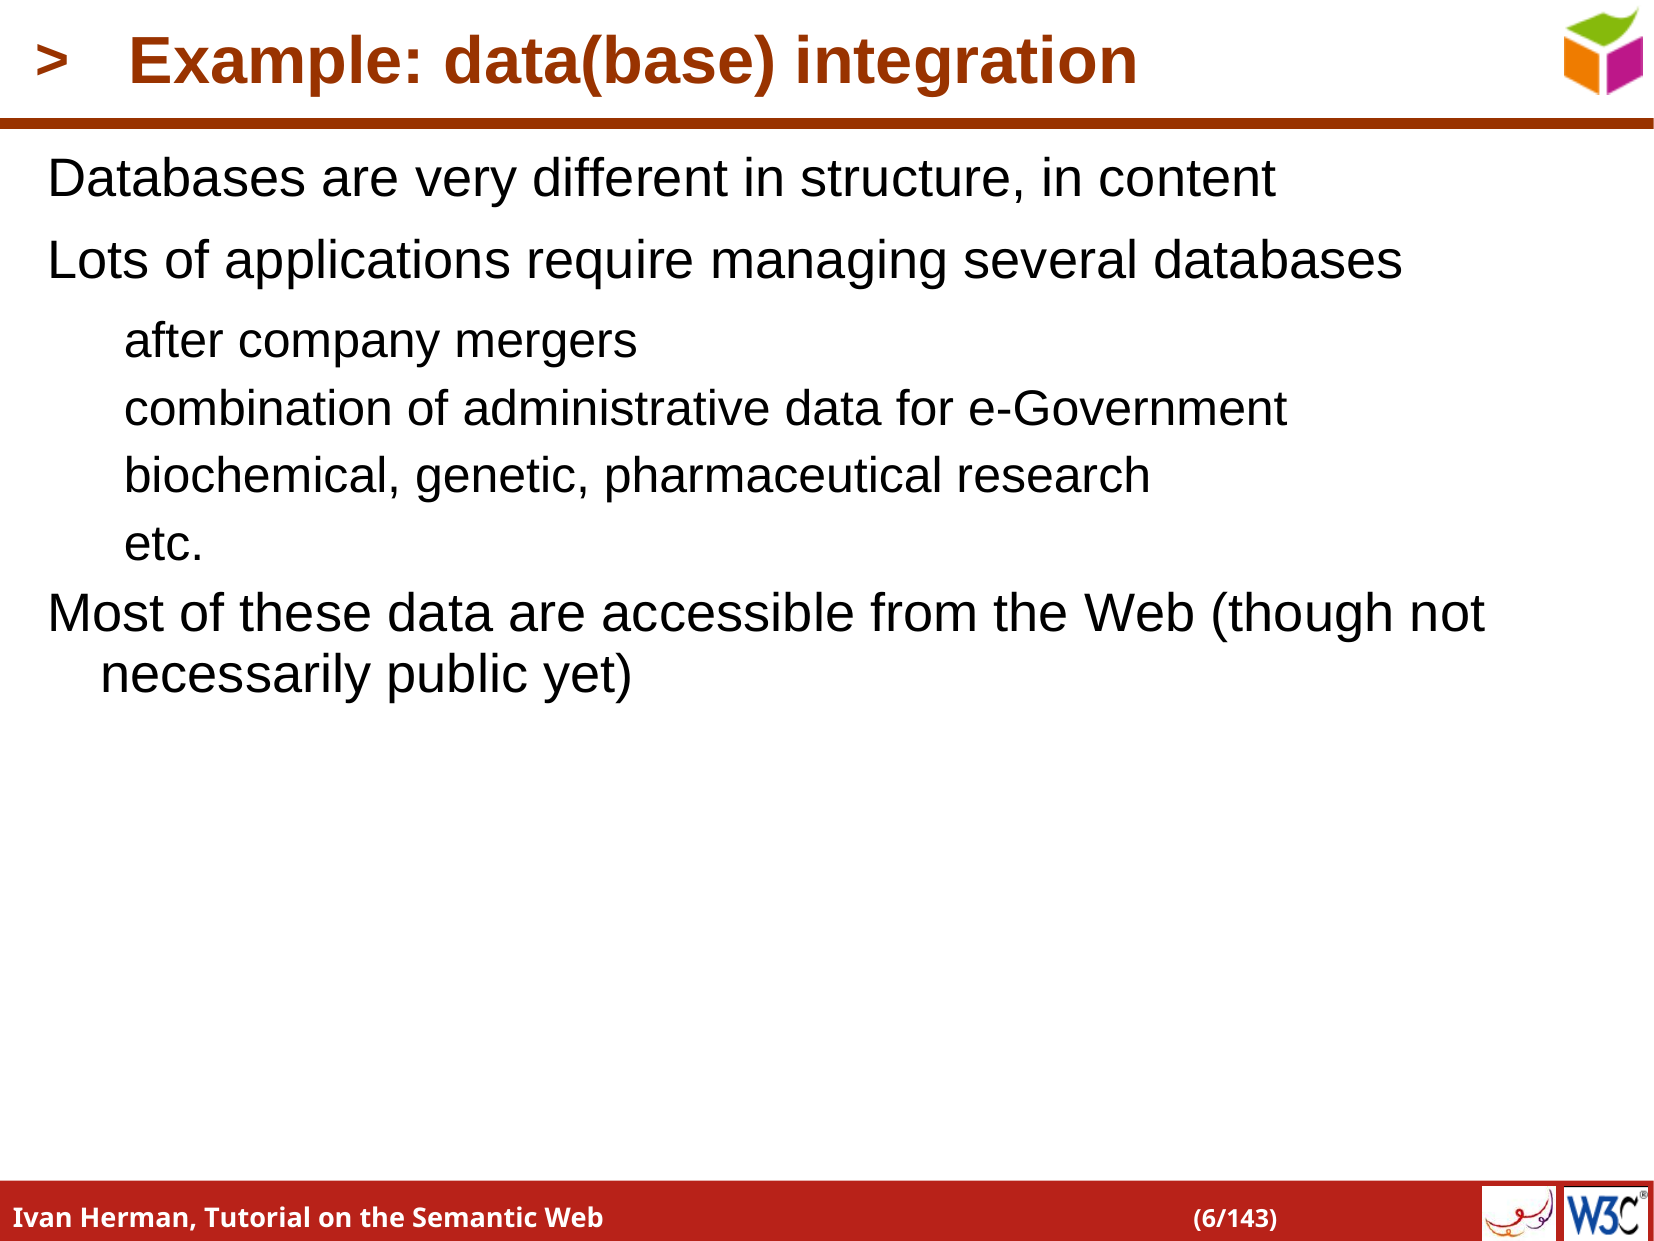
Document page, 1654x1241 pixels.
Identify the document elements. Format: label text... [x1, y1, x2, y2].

title Example: data(base) integration [93, 0, 1493, 119]
picture [1564, 5, 1643, 95]
picture [1564, 1186, 1648, 1241]
list Databases are very different in structure, in content Lots of applications require managing several databases after company mergers combination of administrative data for e-Government biochemical, genetic, pharmaceutical research etc. Most of these data are accessible from the Web (though not necessarily public yet) [29, 147, 1624, 1134]
picture [1482, 1186, 1556, 1241]
